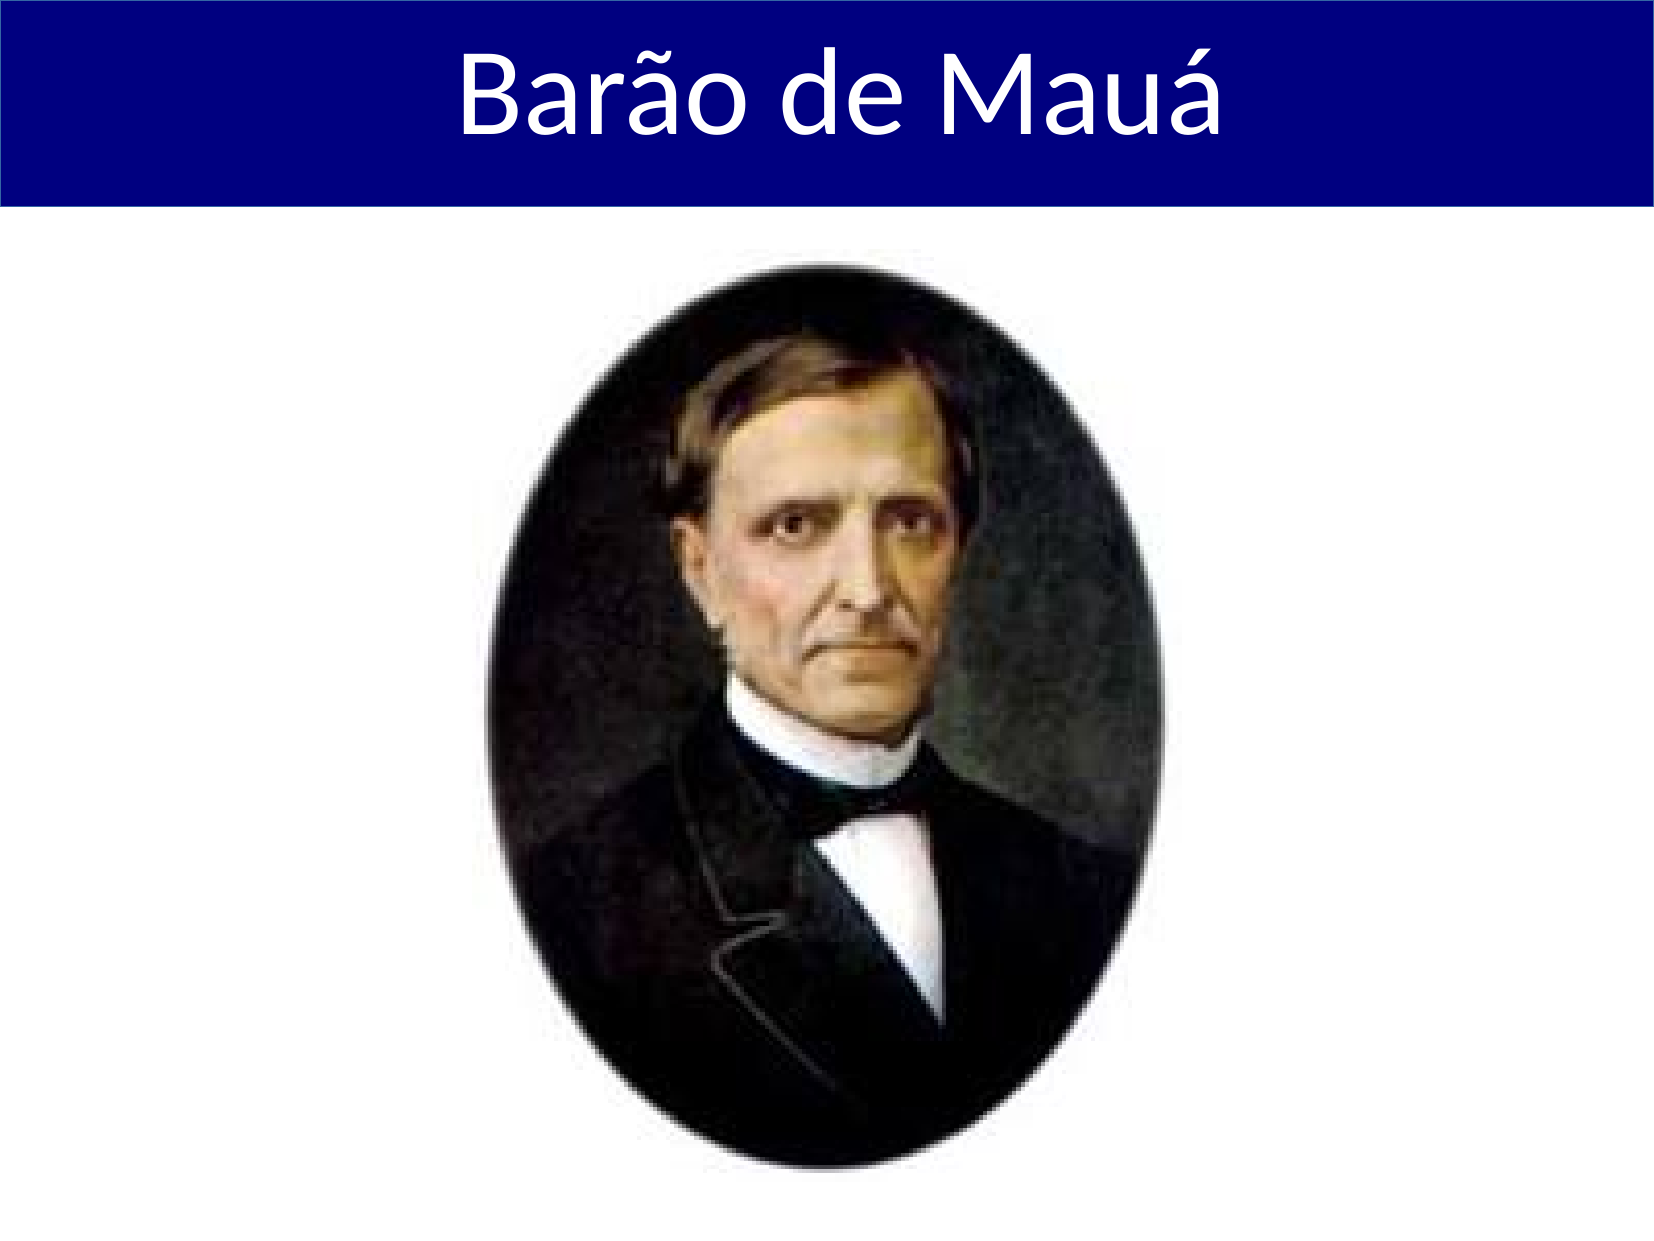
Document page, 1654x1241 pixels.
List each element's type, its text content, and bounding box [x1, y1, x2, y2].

title Barão de Mauá [0, 0, 1654, 207]
picture [472, 249, 1182, 1182]
